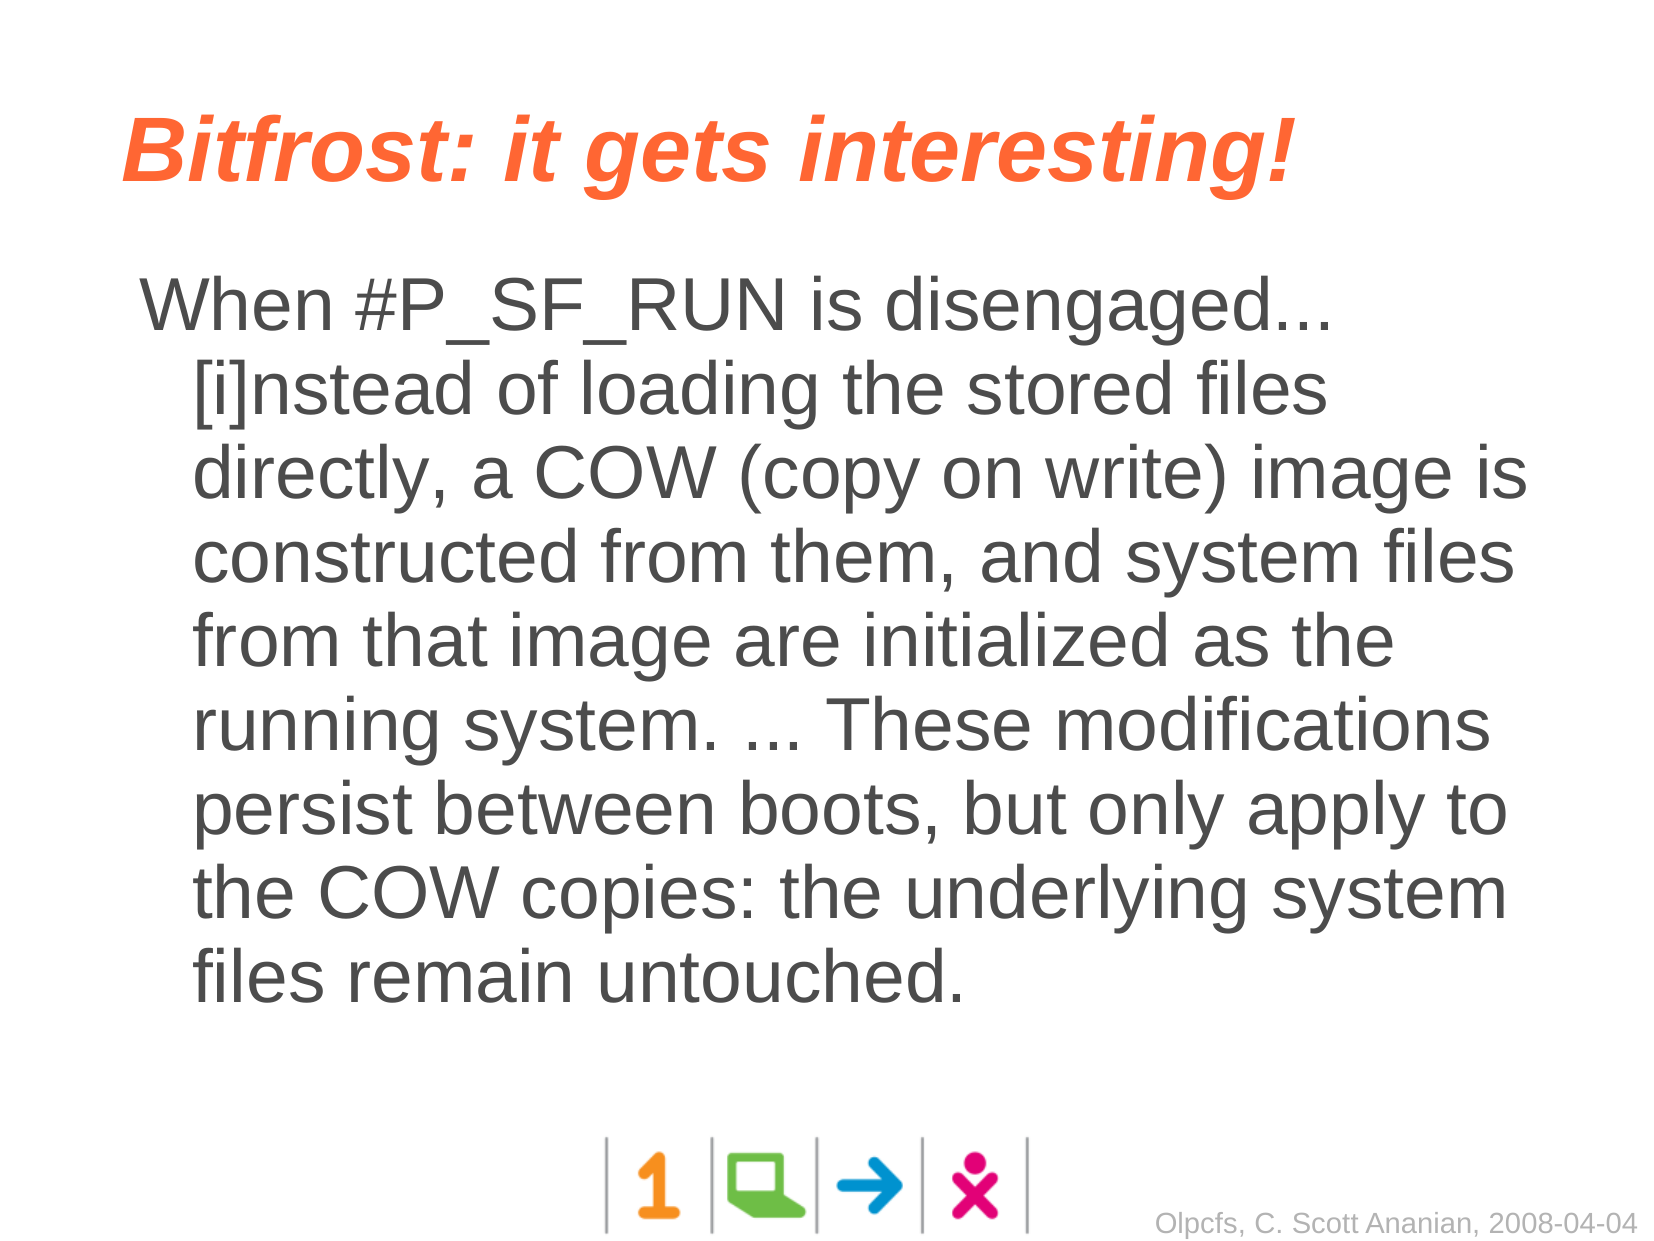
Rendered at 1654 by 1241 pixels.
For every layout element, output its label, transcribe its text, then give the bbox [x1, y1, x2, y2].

picture [600, 1160, 1036, 1241]
title Bitfrost: it gets interesting! [121, 46, 1534, 254]
list When #P_SF_RUN is disengaged...[i]nstead of loading the stored files directly, a COW (copy on write) image is constructed from them, and system files from that image are initialized as the running system. ... These modifications persist between boots, but only apply to the COW copies: the underlying system files remain untouched. [121, 262, 1561, 1160]
